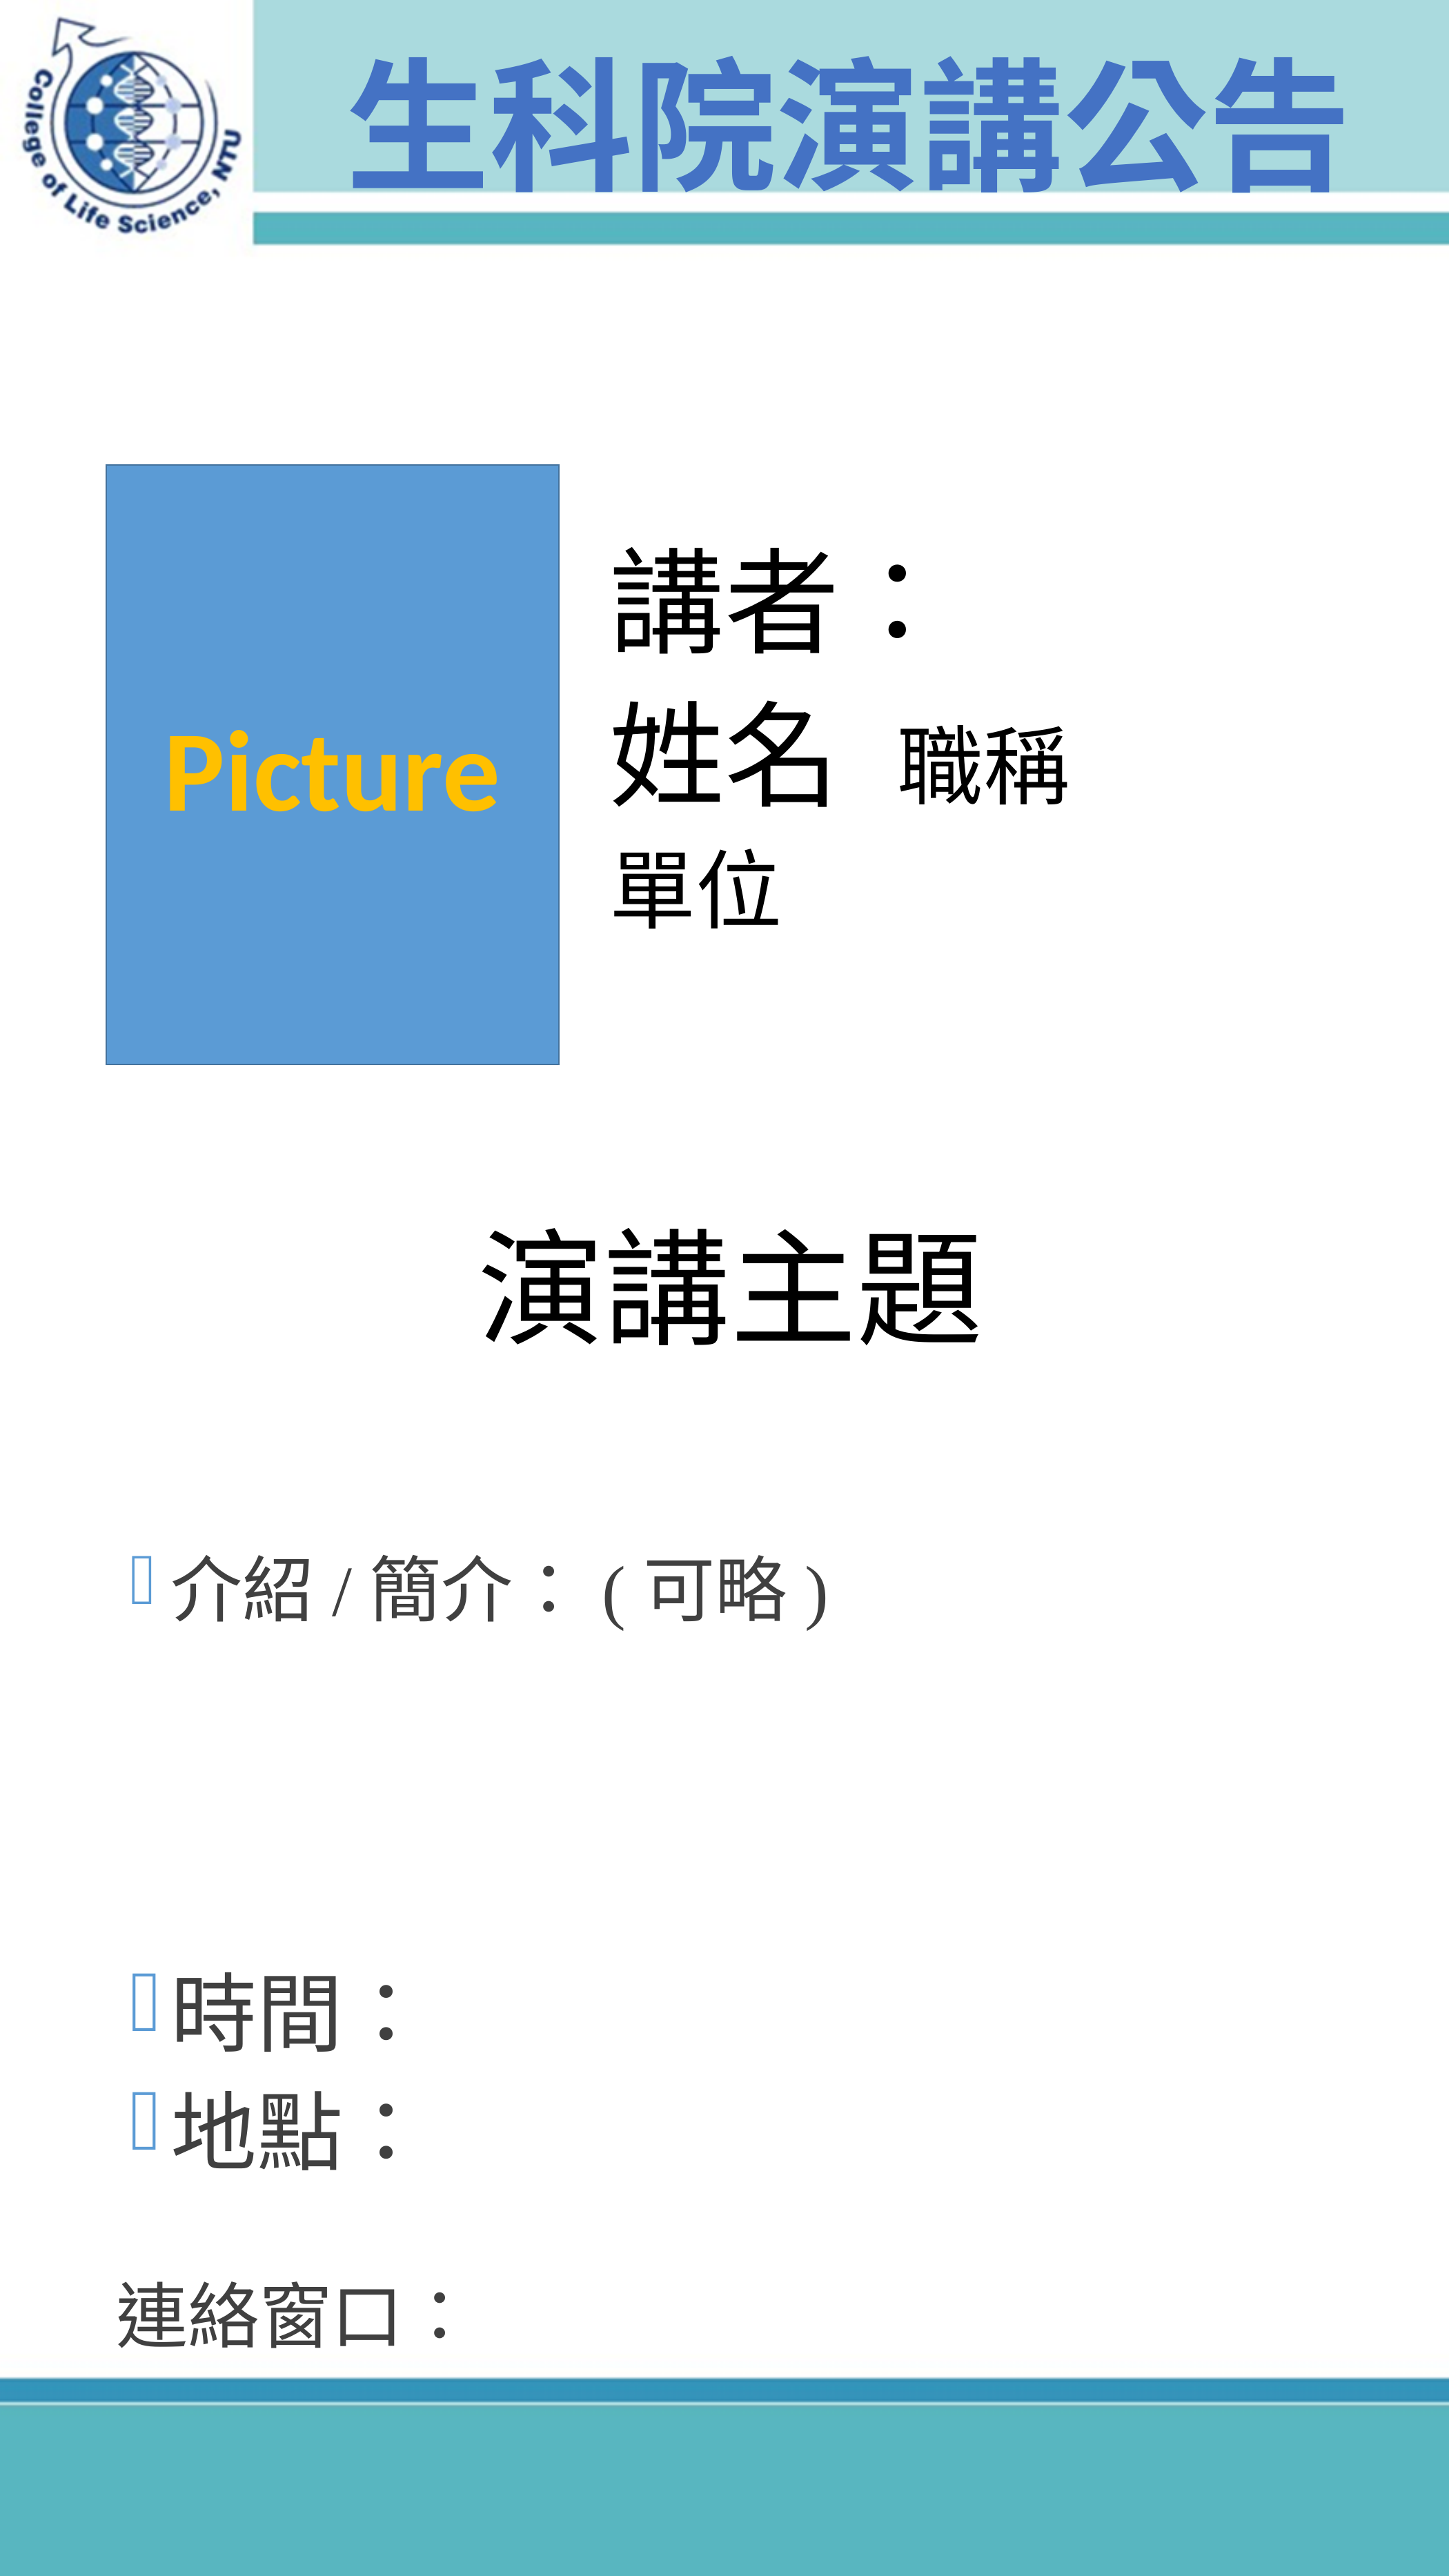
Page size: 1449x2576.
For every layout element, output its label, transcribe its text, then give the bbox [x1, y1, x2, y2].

text_box 生科院演講公告 [268, 33, 1428, 212]
text_box 連絡窗口： [106, 2266, 1328, 2377]
text_box 介紹/簡介：(可略) [119, 1538, 1341, 1928]
text_box 講者： 姓名 職稱 單位 [599, 524, 1398, 1006]
text_box 演講主題 [63, 1203, 1398, 1538]
text_box 時間： 地點： [119, 1954, 1341, 2198]
picture [0, 0, 1449, 2576]
text_box Picture [106, 465, 559, 1065]
